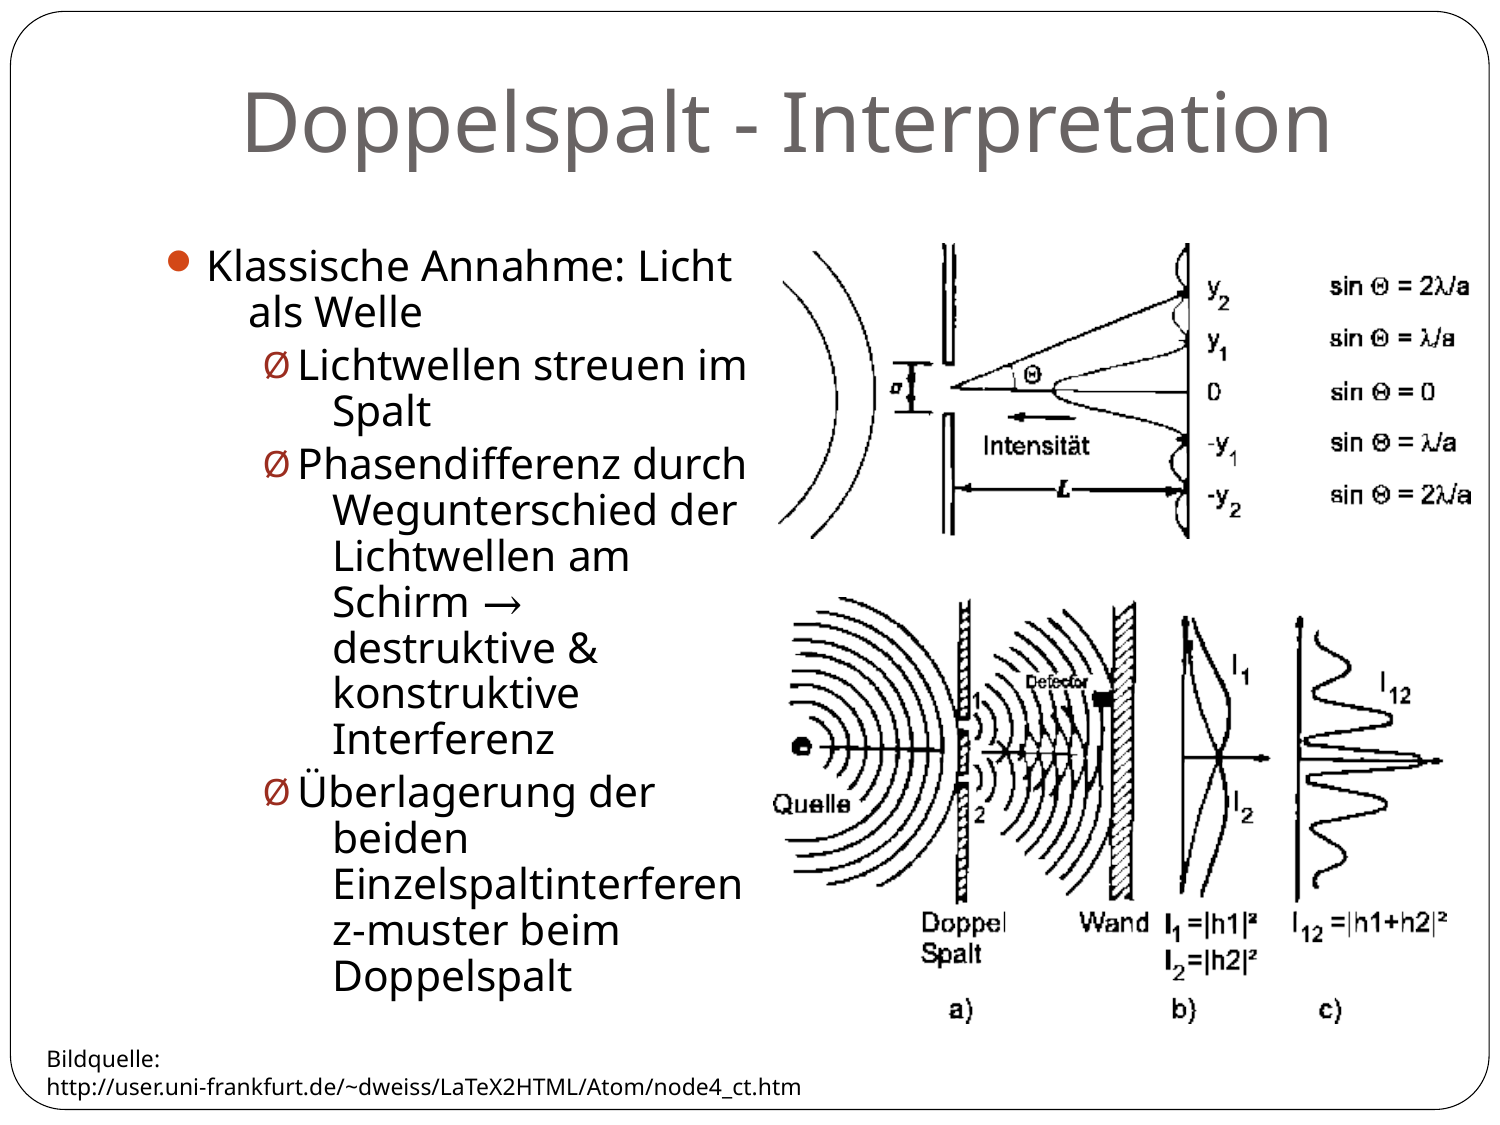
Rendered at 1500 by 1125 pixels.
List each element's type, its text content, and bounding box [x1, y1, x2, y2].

picture [778, 243, 1471, 539]
list Klassische Annahme: Licht als Welle Lichtwellen streuen im Spalt Phasendifferenz durch Wegunterschied der Lichtwellen am Schirm → destruktive & konstruktive Interferenz Überlagerung der beiden Einzelspaltinterferenz-muster beim Doppelspalt [150, 237, 766, 1024]
picture [773, 597, 1447, 1024]
title Doppelspalt - Interpretation [150, 45, 1426, 185]
text_box Bildquelle: http://user.uni-frankfurt.de/~dweiss/LaTeX2HTML/Atom/node4_ct.htm [31, 1037, 880, 1107]
